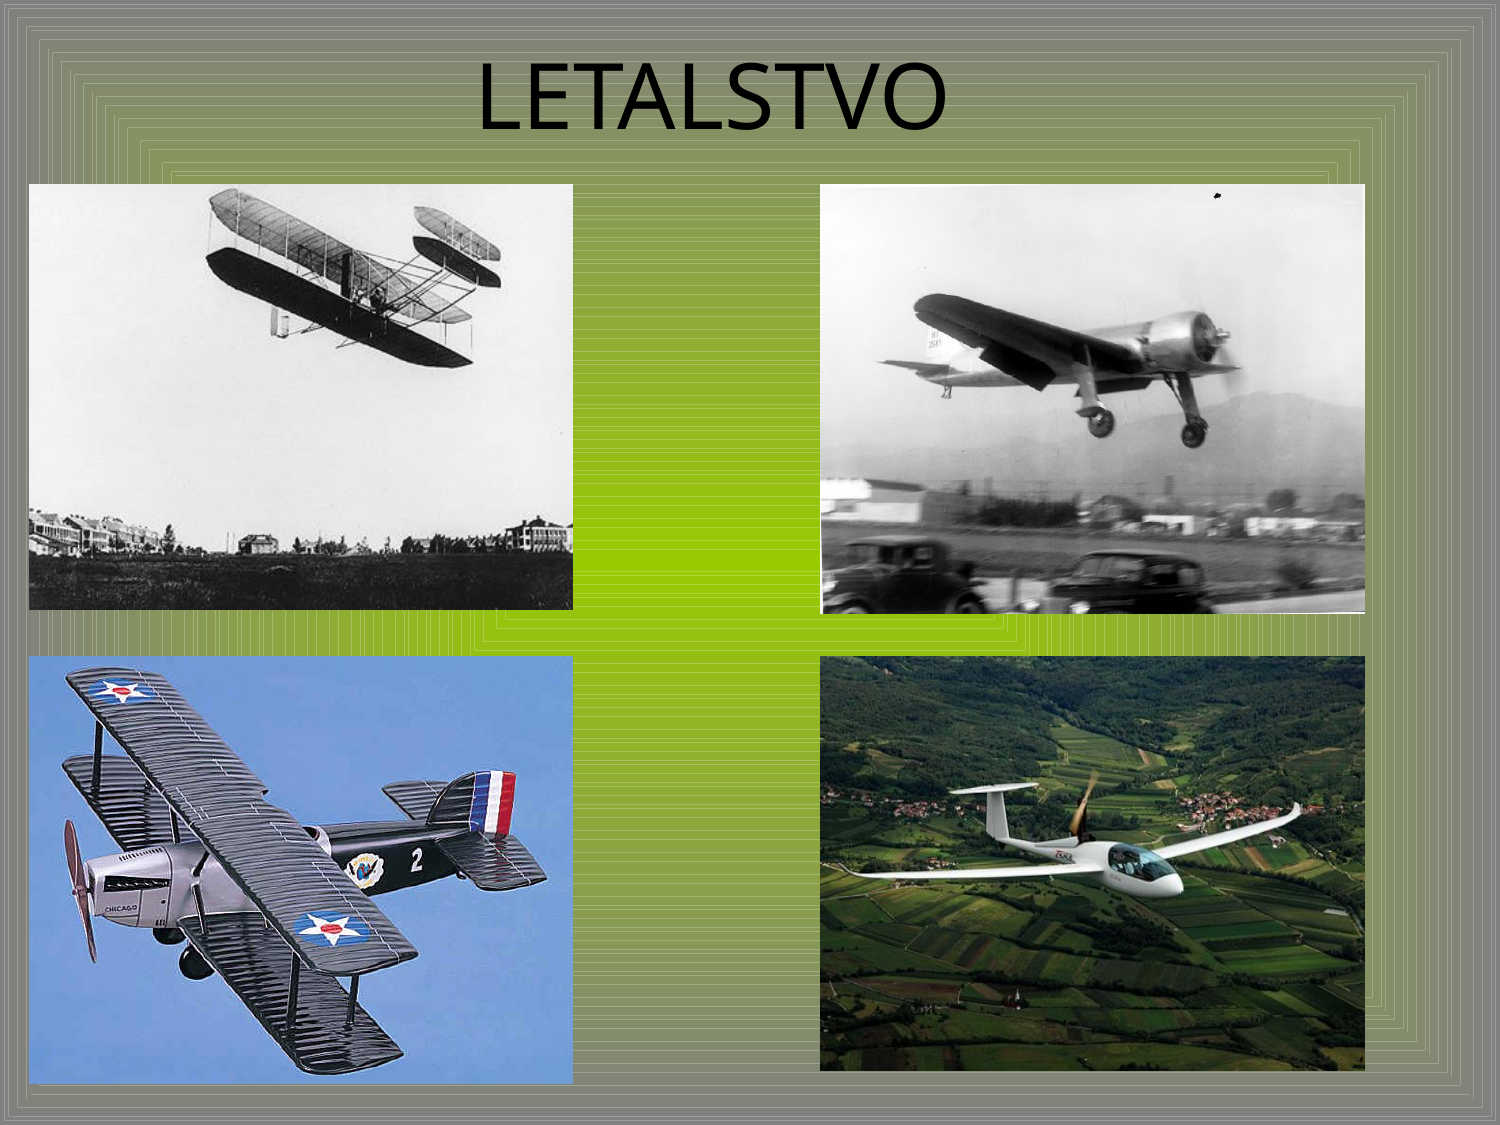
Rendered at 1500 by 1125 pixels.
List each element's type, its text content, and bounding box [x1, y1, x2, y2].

picture [29, 656, 573, 1084]
picture [820, 184, 1365, 614]
picture [29, 184, 573, 610]
text_box LETALSTVO [407, 30, 1019, 161]
picture [820, 656, 1365, 1071]
